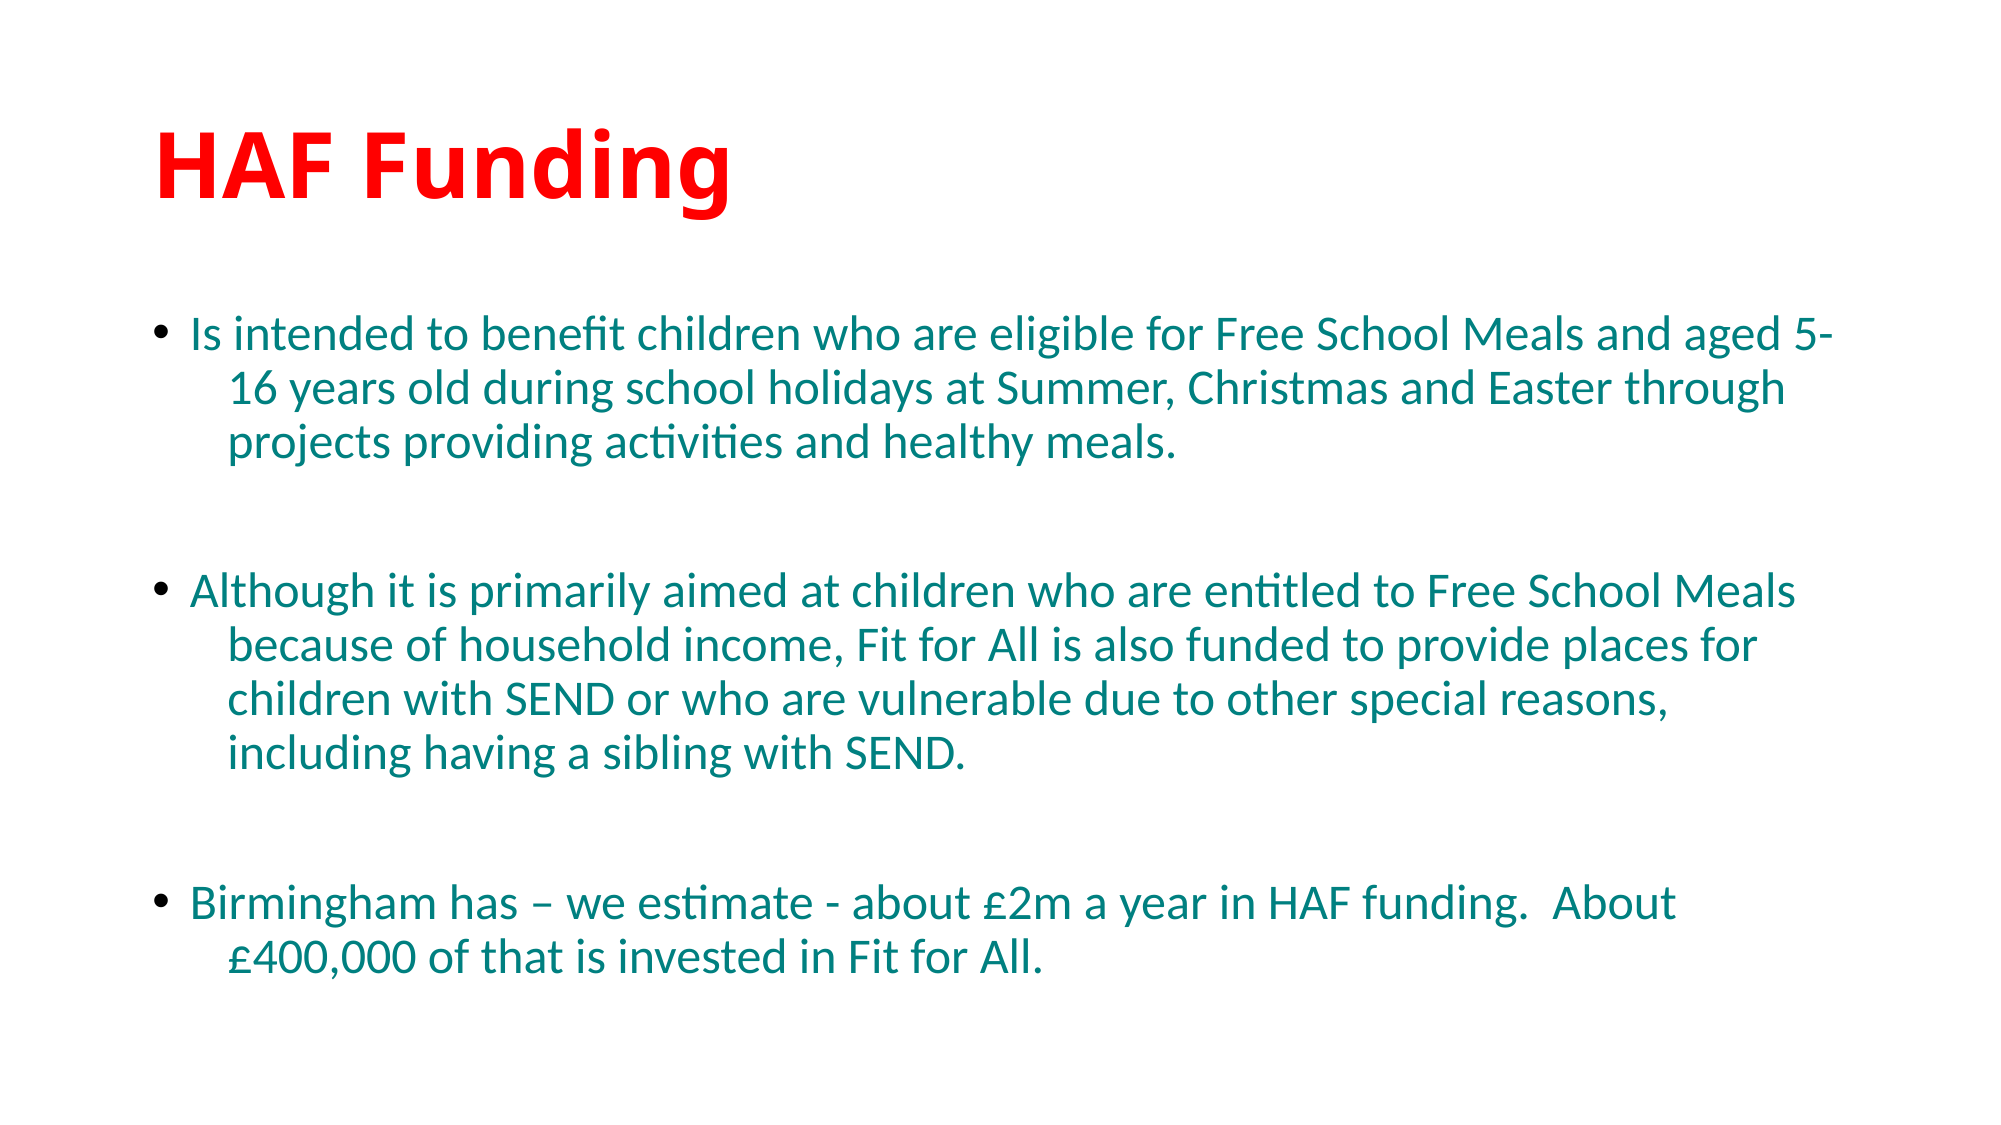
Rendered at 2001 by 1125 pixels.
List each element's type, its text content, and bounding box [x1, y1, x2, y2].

list Is intended to benefit children who are eligible for Free School Meals and aged 5-16 years old during school holidays at Summer, Christmas and Easter through projects providing activities and healthy meals. Although it is primarily aimed at children who are entitled to Free School Meals because of household income, Fit for All is also funded to provide places for children with SEND or who are vulnerable due to other special reasons, including having a sibling with SEND. Birmingham has – we estimate - about £2m a year in HAF funding. About £400,000 of that is invested in Fit for All. [137, 299, 1863, 1014]
title HAF Funding [137, 59, 1863, 278]
